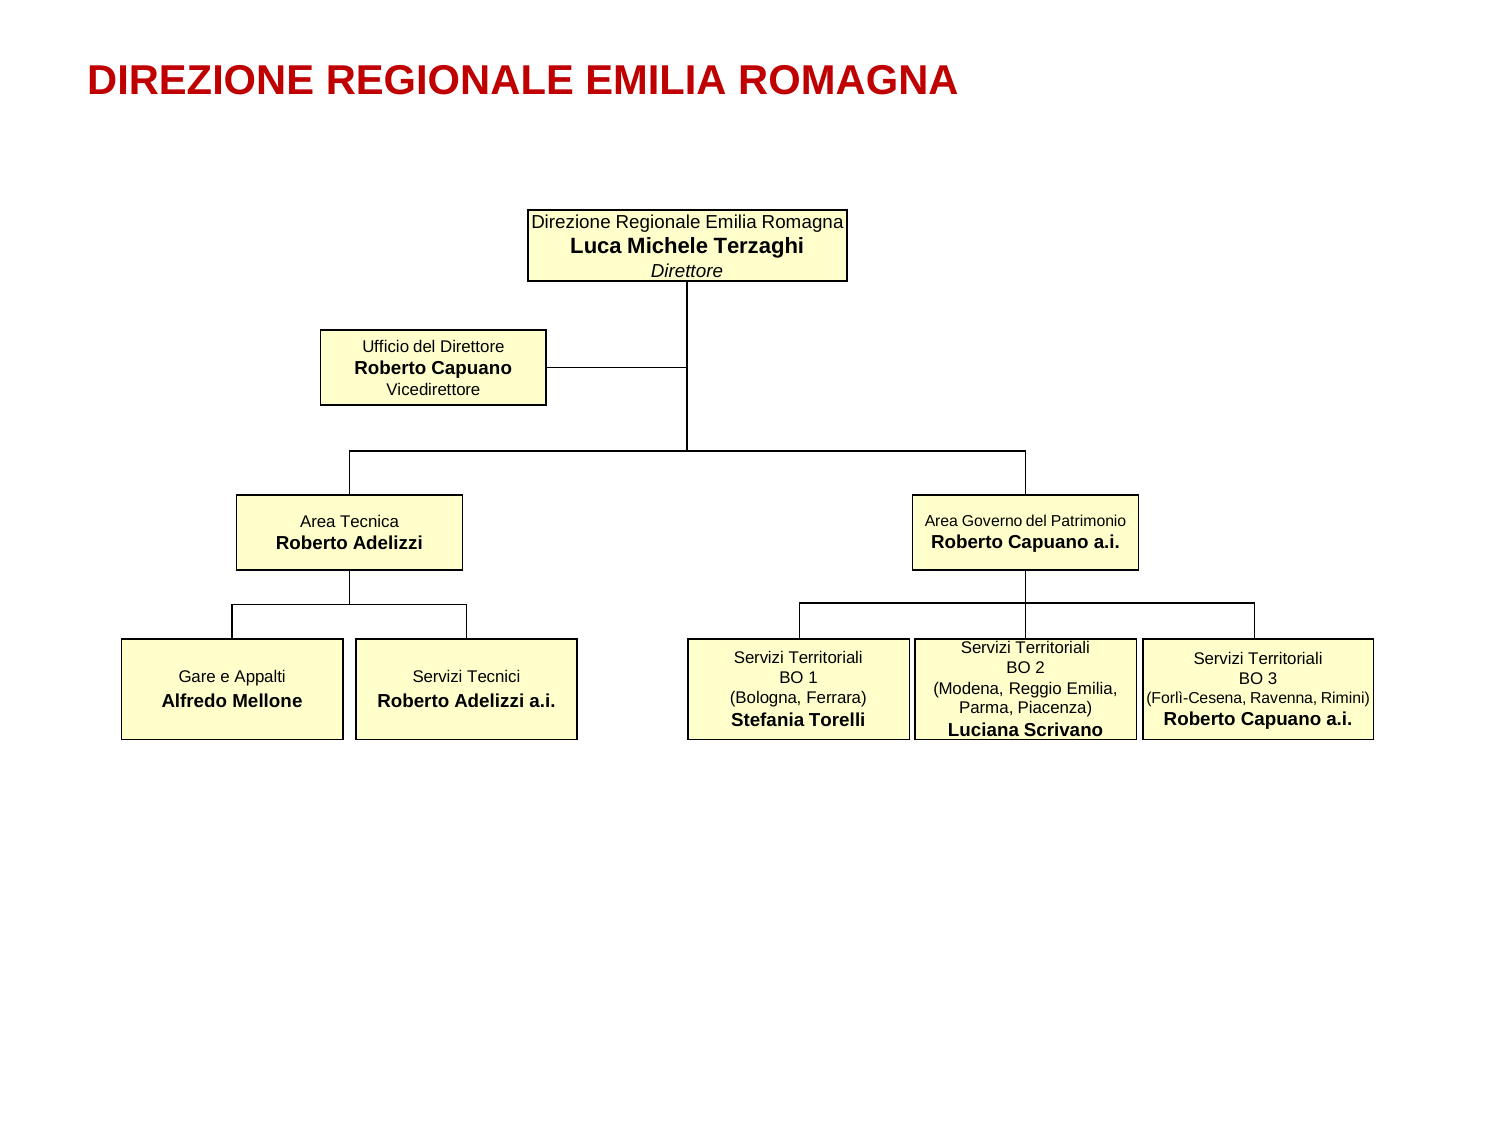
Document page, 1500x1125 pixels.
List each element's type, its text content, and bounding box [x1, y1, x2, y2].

picture [120, 204, 1380, 752]
text_box DIREZIONE REGIONALE EMILIA ROMAGNA [72, 45, 1462, 128]
